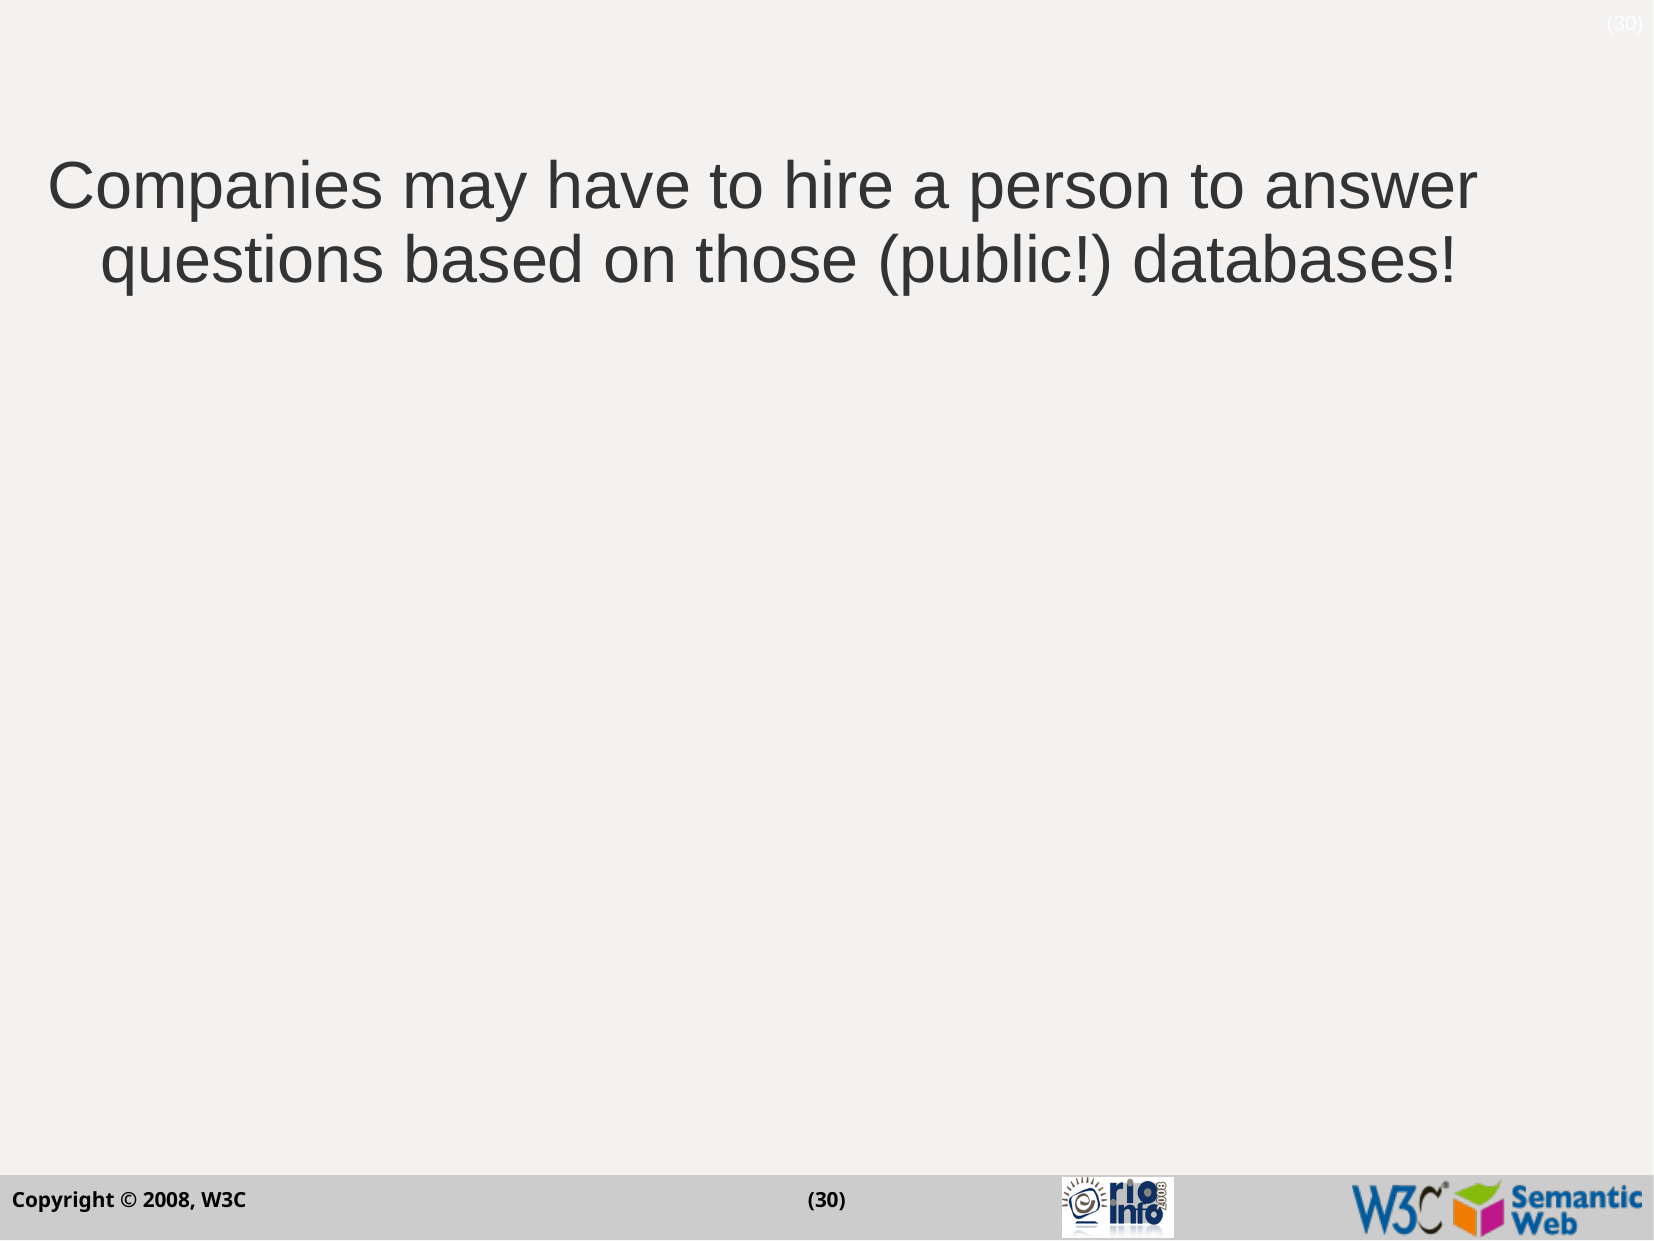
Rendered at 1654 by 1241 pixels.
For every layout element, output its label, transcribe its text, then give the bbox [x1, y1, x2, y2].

picture [1352, 1178, 1642, 1237]
picture [1062, 1177, 1174, 1238]
list Companies may have to hire a person to answer questions based on those (public!) databases! [29, 147, 1624, 1134]
